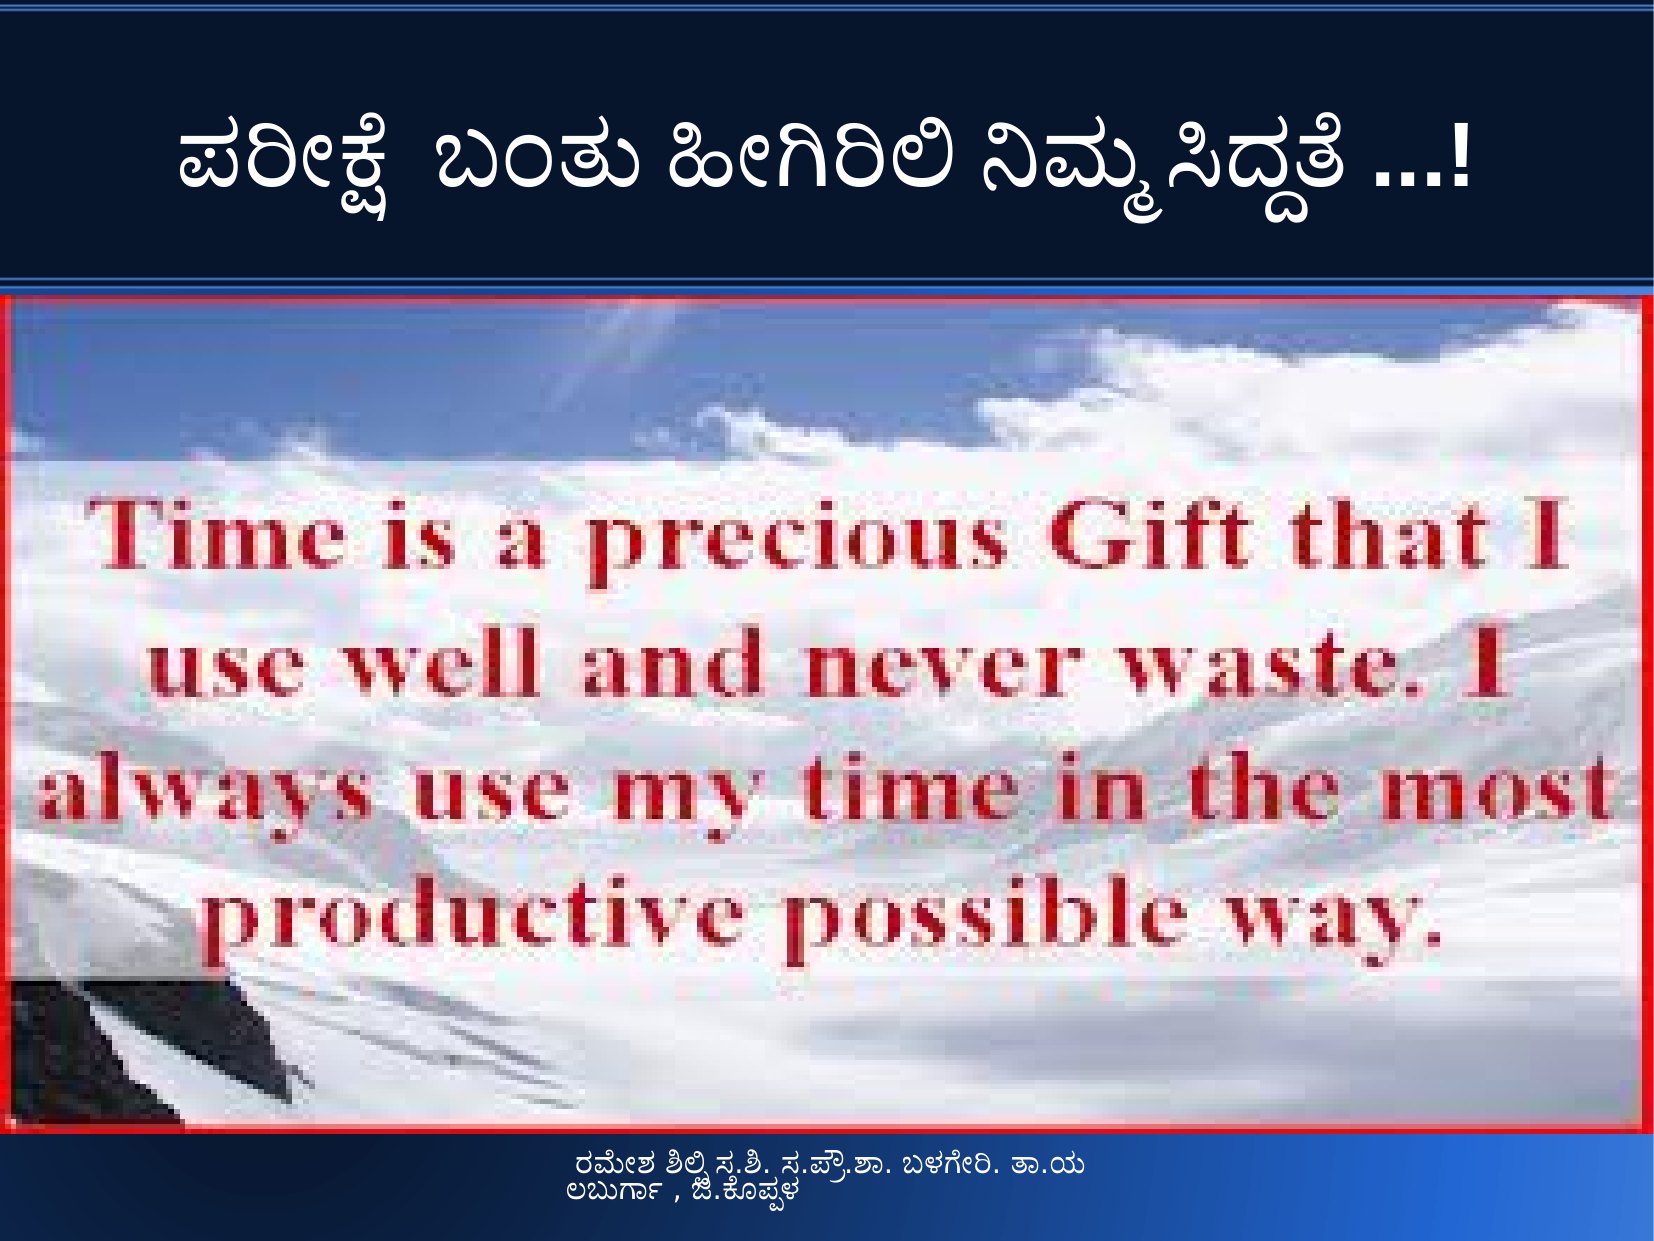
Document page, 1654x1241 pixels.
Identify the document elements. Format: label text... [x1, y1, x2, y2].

picture [0, 0, 1654, 1241]
title ಪರೀಕ್ಷೆ ಬಂತು ಹೀಗಿರಿಲಿ ನಿಮ್ಮ ಸಿದ್ದತೆ ...! [82, 49, 1571, 257]
